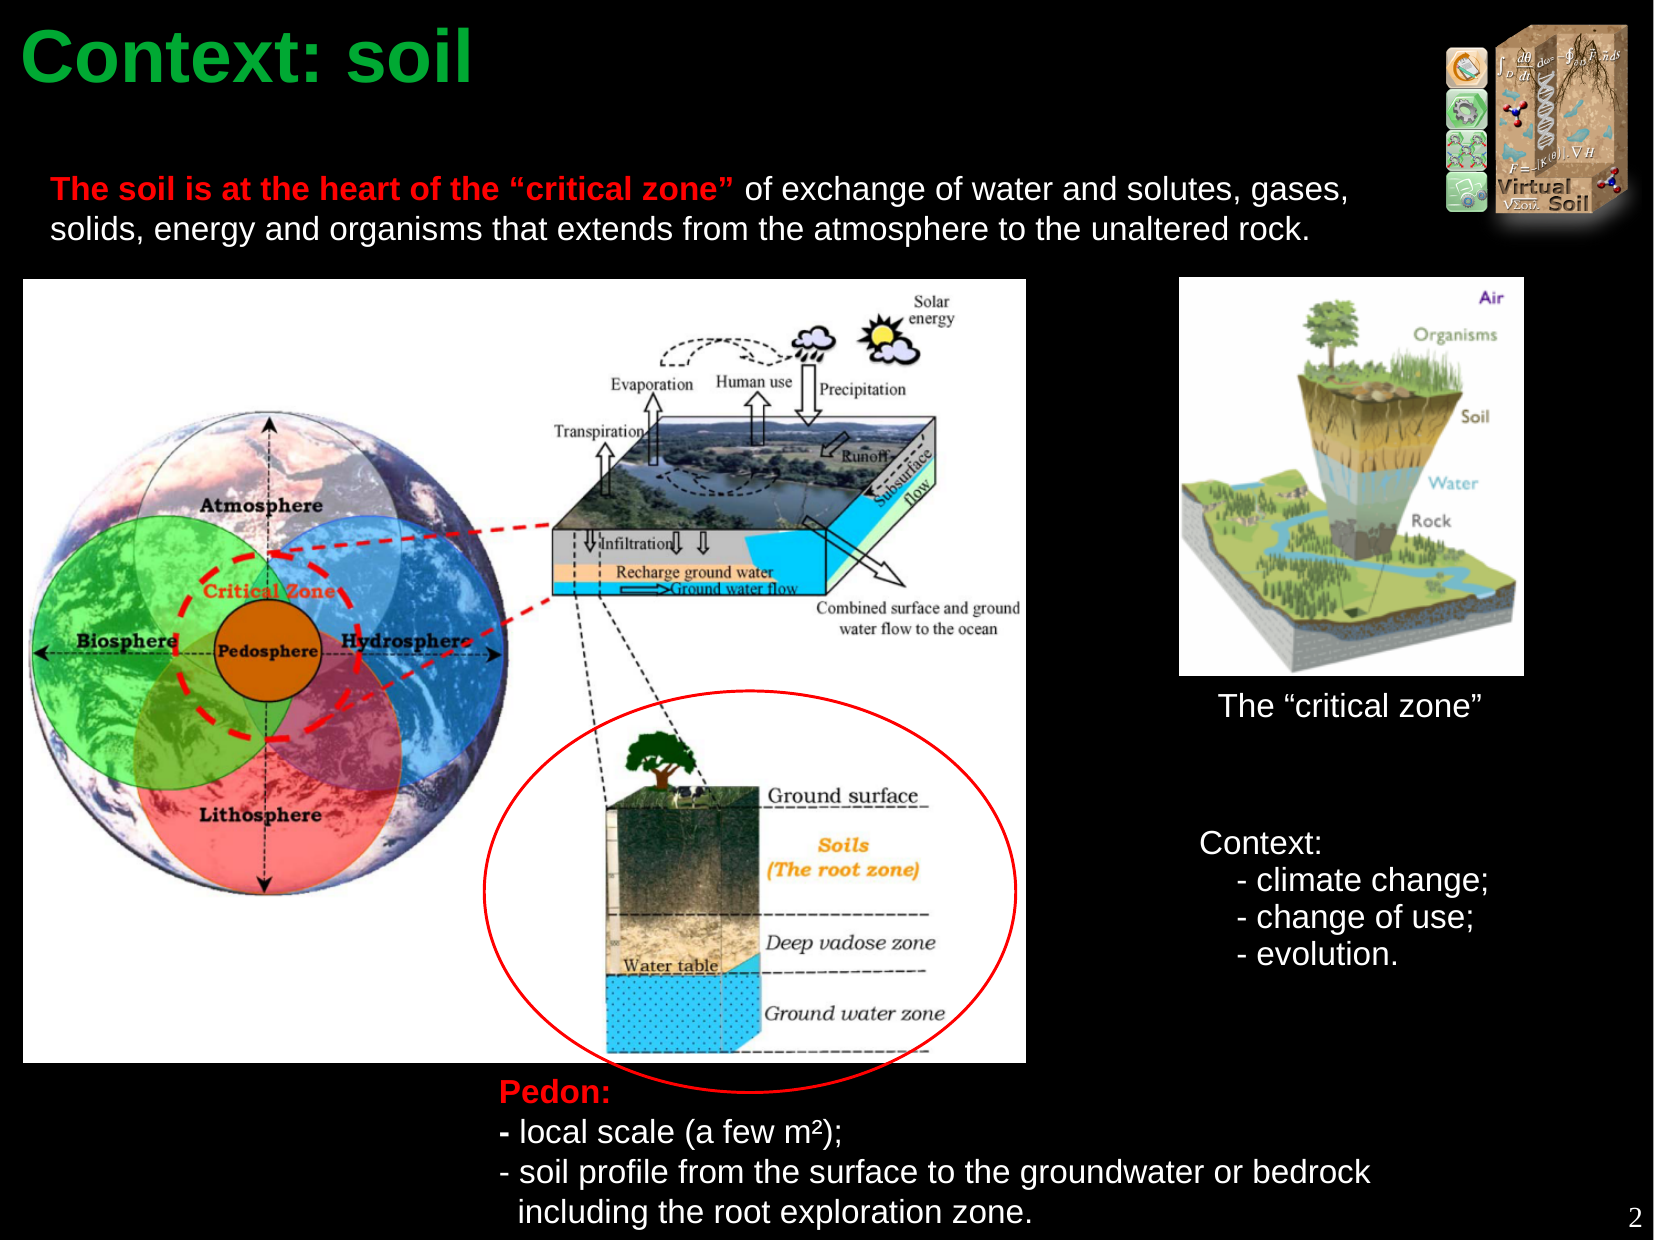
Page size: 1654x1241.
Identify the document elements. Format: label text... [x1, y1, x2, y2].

text_box Context: soil [5, 7, 615, 107]
text_box Pedon: - local scale (a few m²); - soil profile from the surface to the groundwater or bedrock including the root exploration zone. [484, 1062, 1406, 1241]
text_box The soil is at the heart of the “critical zone” of exchange of water and solutes, gases, solids, energy and organisms that extends from the atmosphere to the unaltered rock. [35, 159, 1371, 255]
text_box Context: - climate change; - change of use; - evolution. [1184, 817, 1542, 981]
text_box The “critical zone” [1203, 680, 1501, 733]
picture [1409, 0, 1642, 260]
picture [23, 279, 1026, 1063]
picture [1179, 277, 1524, 676]
picture [486, 693, 1014, 1062]
